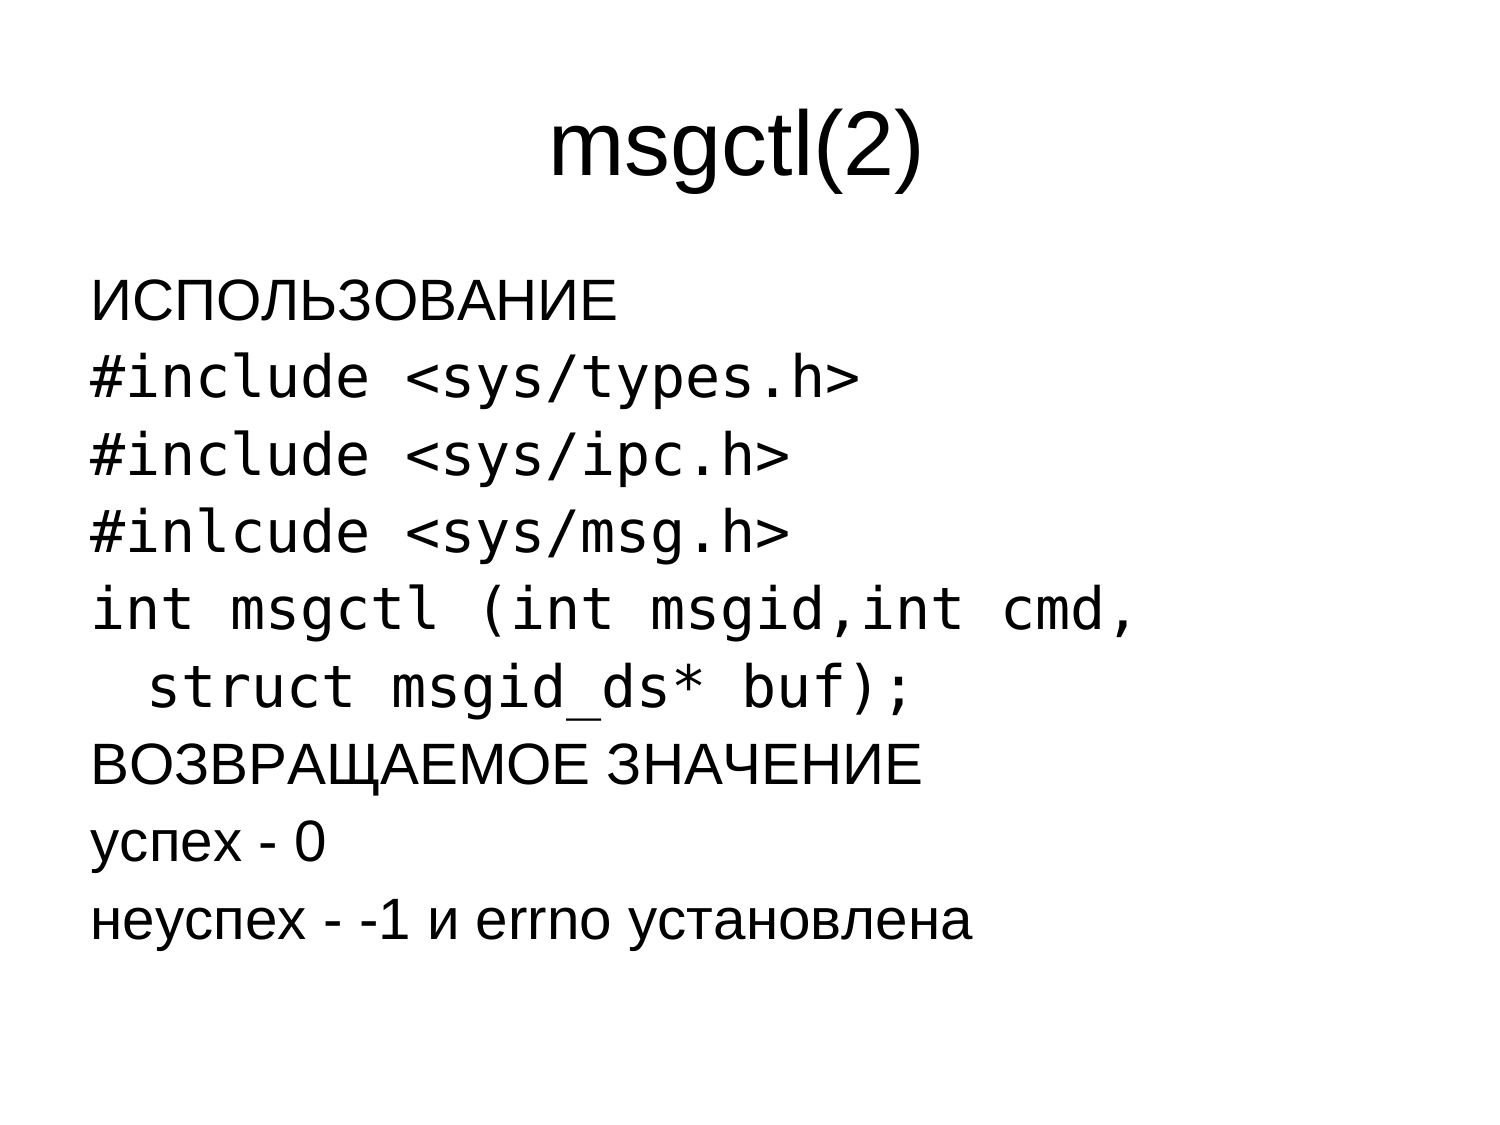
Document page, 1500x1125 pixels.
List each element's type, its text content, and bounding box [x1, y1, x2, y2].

list ИСПОЛЬЗОВАНИЕ #include <sys/types.h> #include <sys/ipc.h> #inlcude <sys/msg.h> int msgctl (int msgid,int cmd, struct msgid_ds* buf); ВОЗВРАЩАЕМОЕ ЗНАЧЕНИЕ успех - 0 неуспех - -1 и errno установлена [75, 262, 1426, 1005]
title msgctl(2) [75, 45, 1426, 233]
